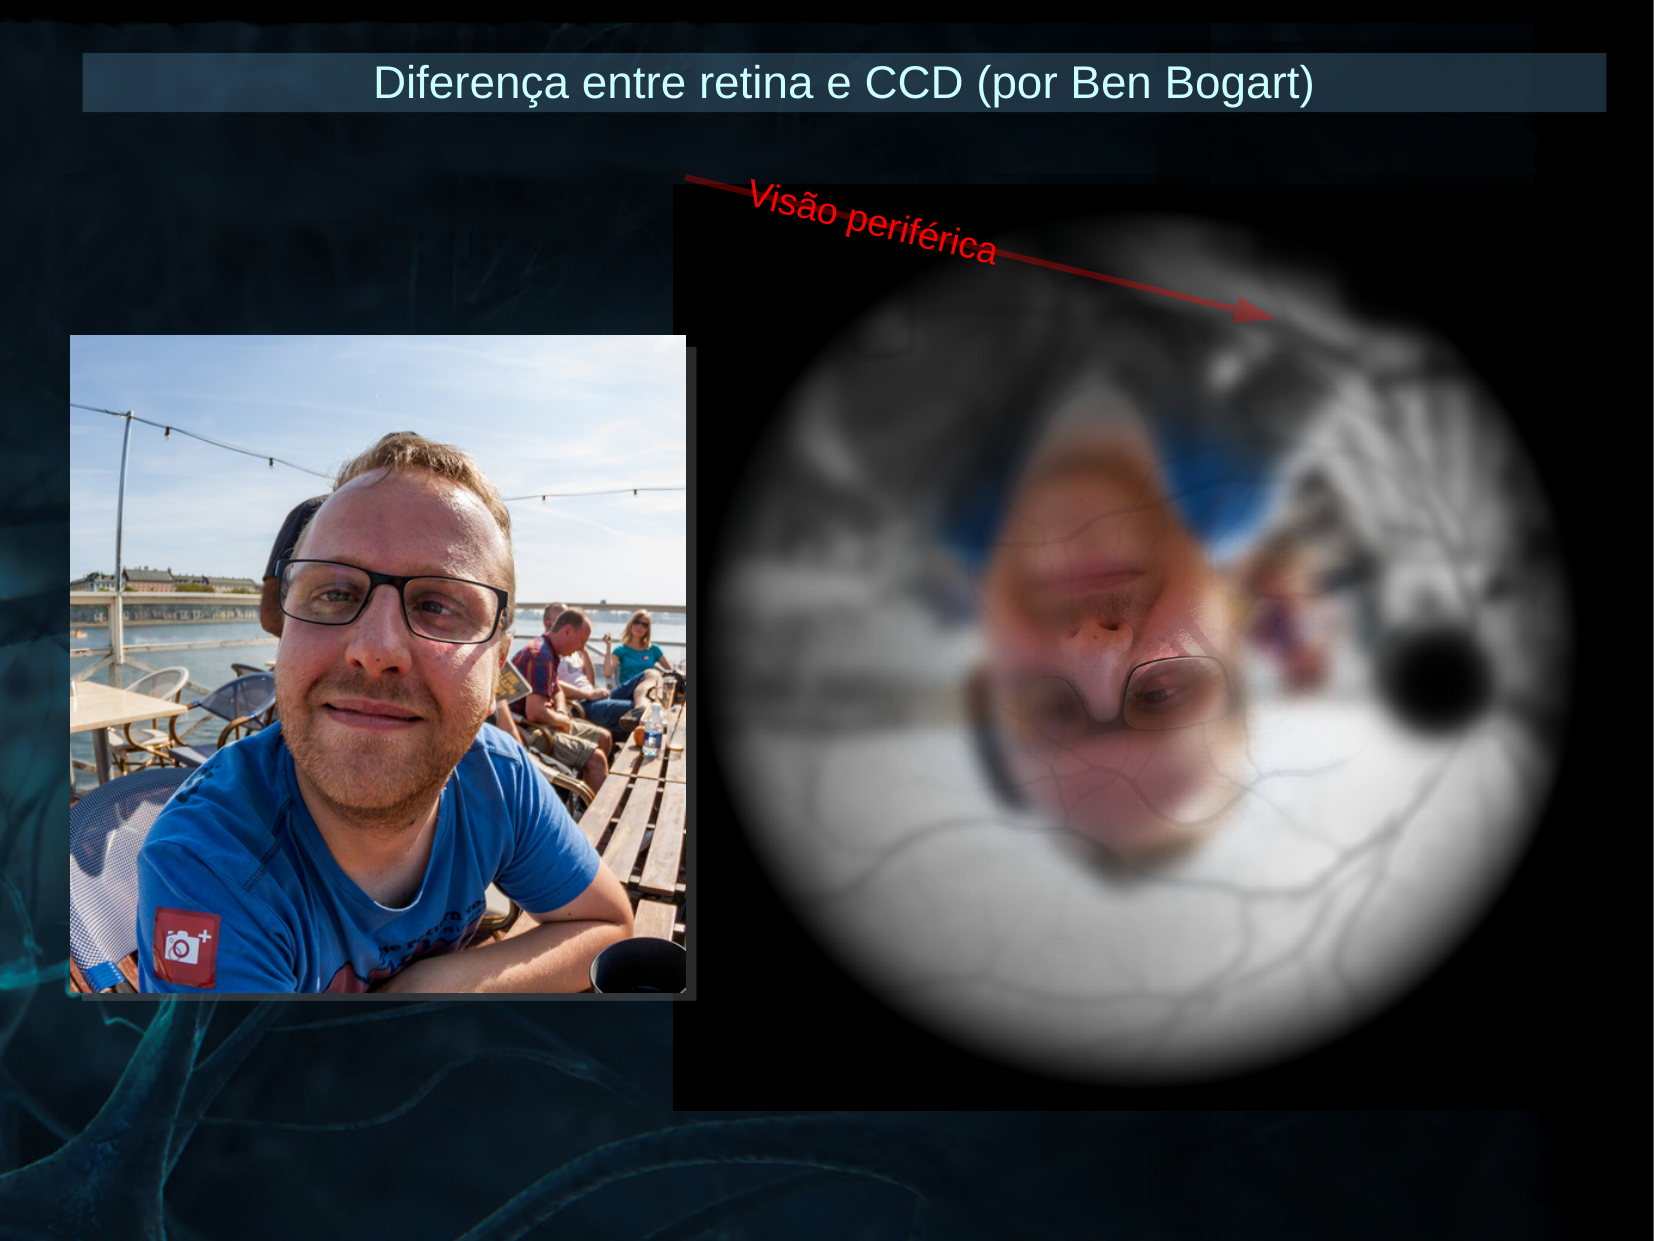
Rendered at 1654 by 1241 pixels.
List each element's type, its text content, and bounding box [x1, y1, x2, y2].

picture [0, 0, 1654, 1241]
text_box Diferença entre retina e CCD (por Ben Bogart) [82, 53, 1607, 113]
